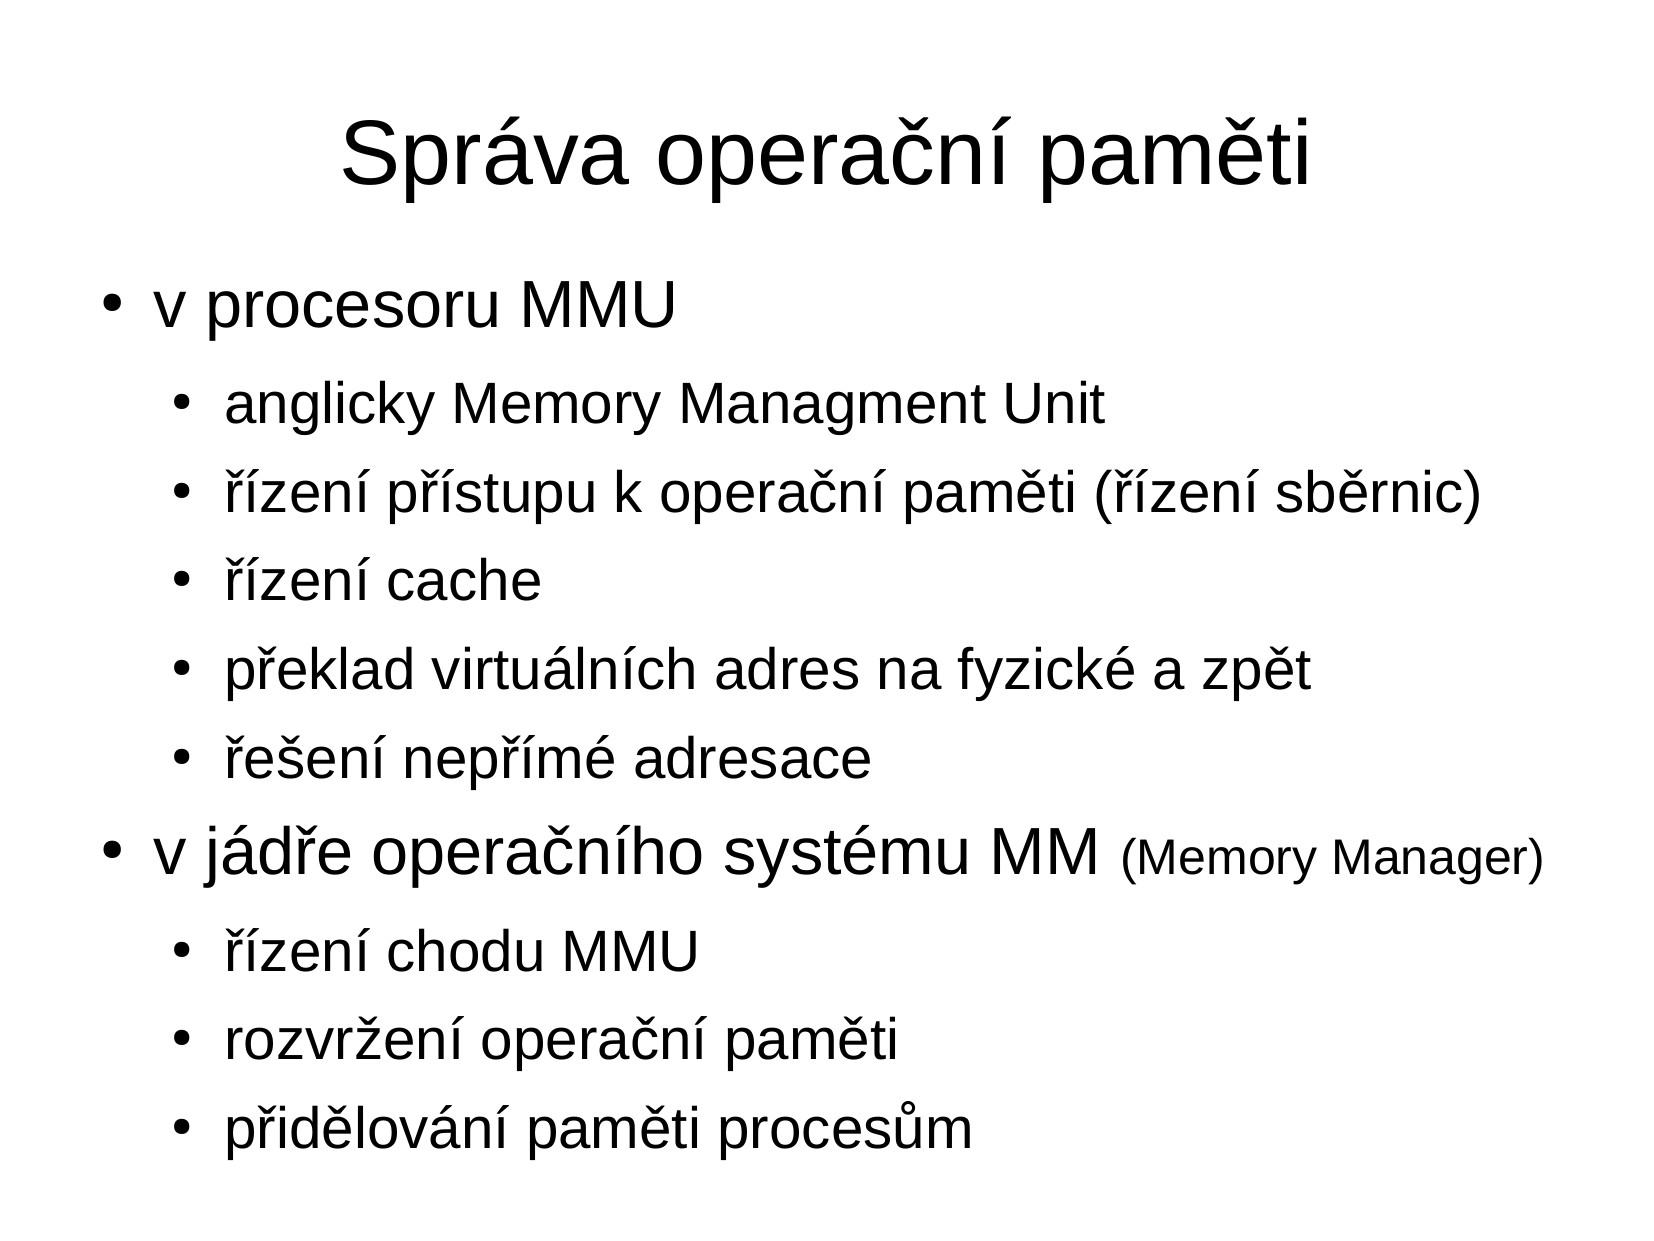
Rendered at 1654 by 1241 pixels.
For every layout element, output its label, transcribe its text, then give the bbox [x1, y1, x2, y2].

title Správa operační paměti [82, 56, 1571, 250]
list v procesoru MMU anglicky Memory Managment Unit řízení přístupu k operační paměti (řízení sběrnic) řízení cache překlad virtuálních adres na fyzické a zpět řešení nepřímé adresace v jádře operačního systému MM (Memory Manager) řízení chodu MMU rozvržení operační paměti přidělování paměti procesům [82, 266, 1571, 1161]
